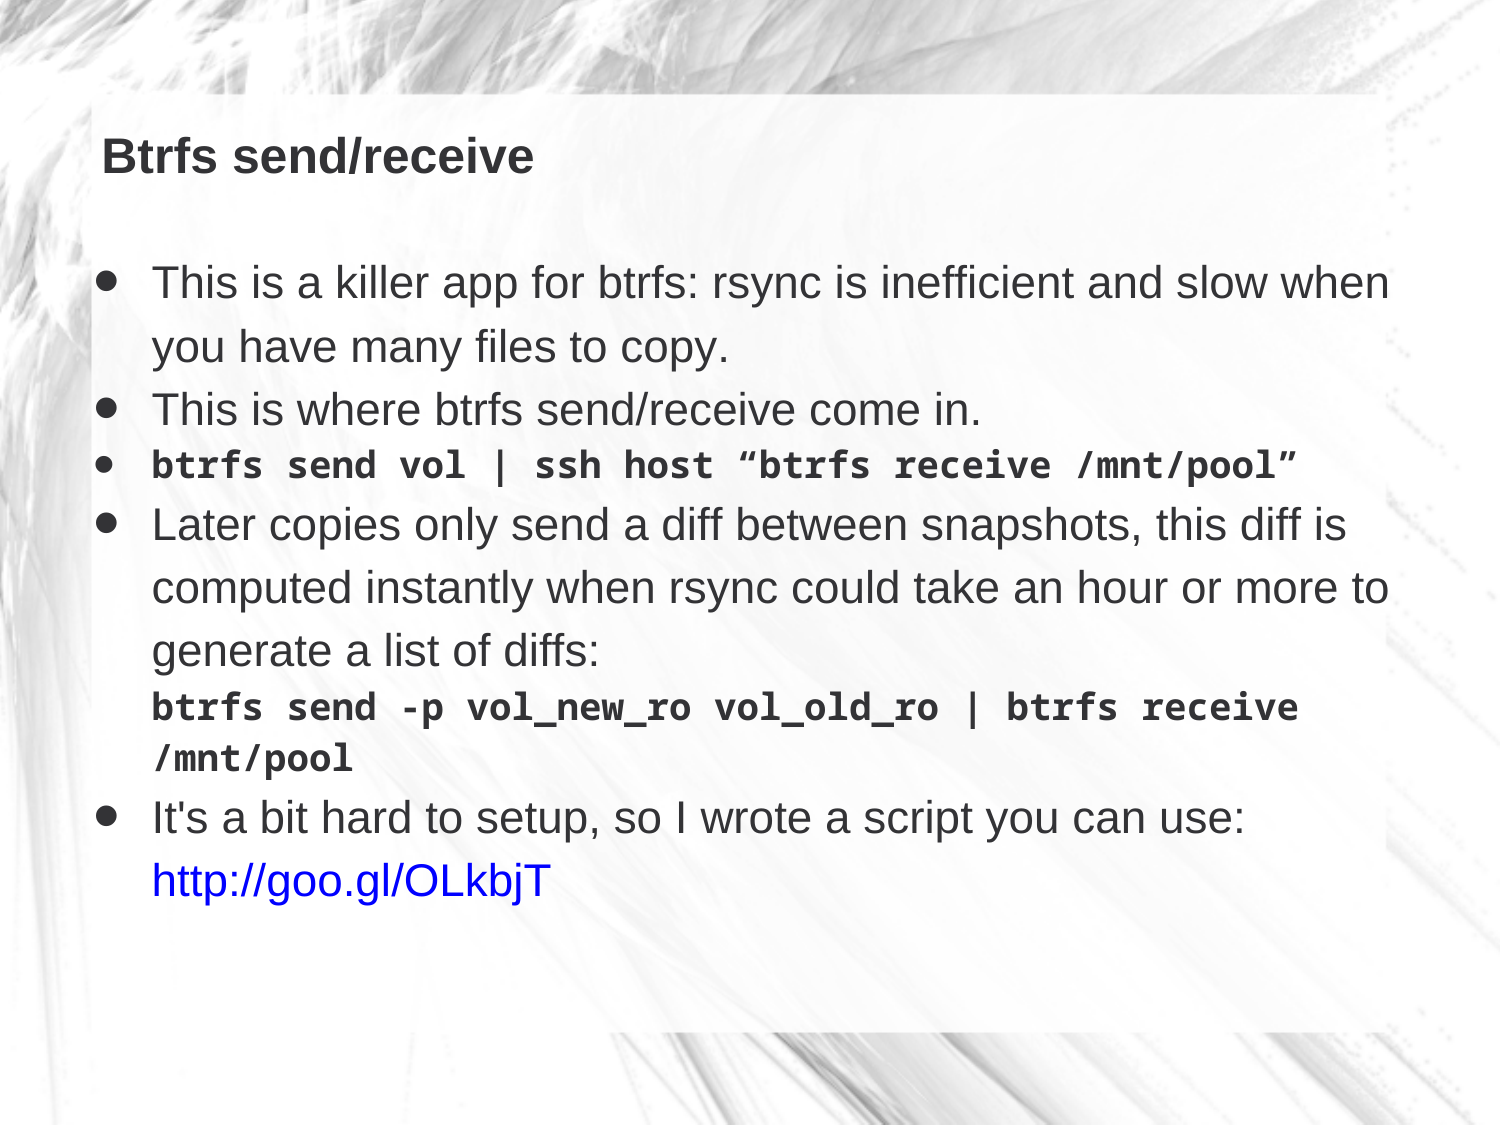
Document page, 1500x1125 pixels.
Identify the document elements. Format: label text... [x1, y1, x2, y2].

title Btrfs send/receive [61, 108, 1412, 205]
list This is a killer app for btrfs: rsync is inefficient and slow when you have many files to copy. This is where btrfs send/receive come in. btrfs send vol | ssh host “btrfs receive /mnt/pool” Later copies only send a diff between snapshots, this diff is computed instantly when rsync could take an hour or more to generate a list of diffs: btrfs send -p vol_new_ro vol_old_ro | btrfs receive /mnt/pool It's a bit hard to setup, so I wrote a script you can use: http://goo.gl/OLkbjT [61, 229, 1412, 1066]
picture [0, 0, 1500, 1125]
